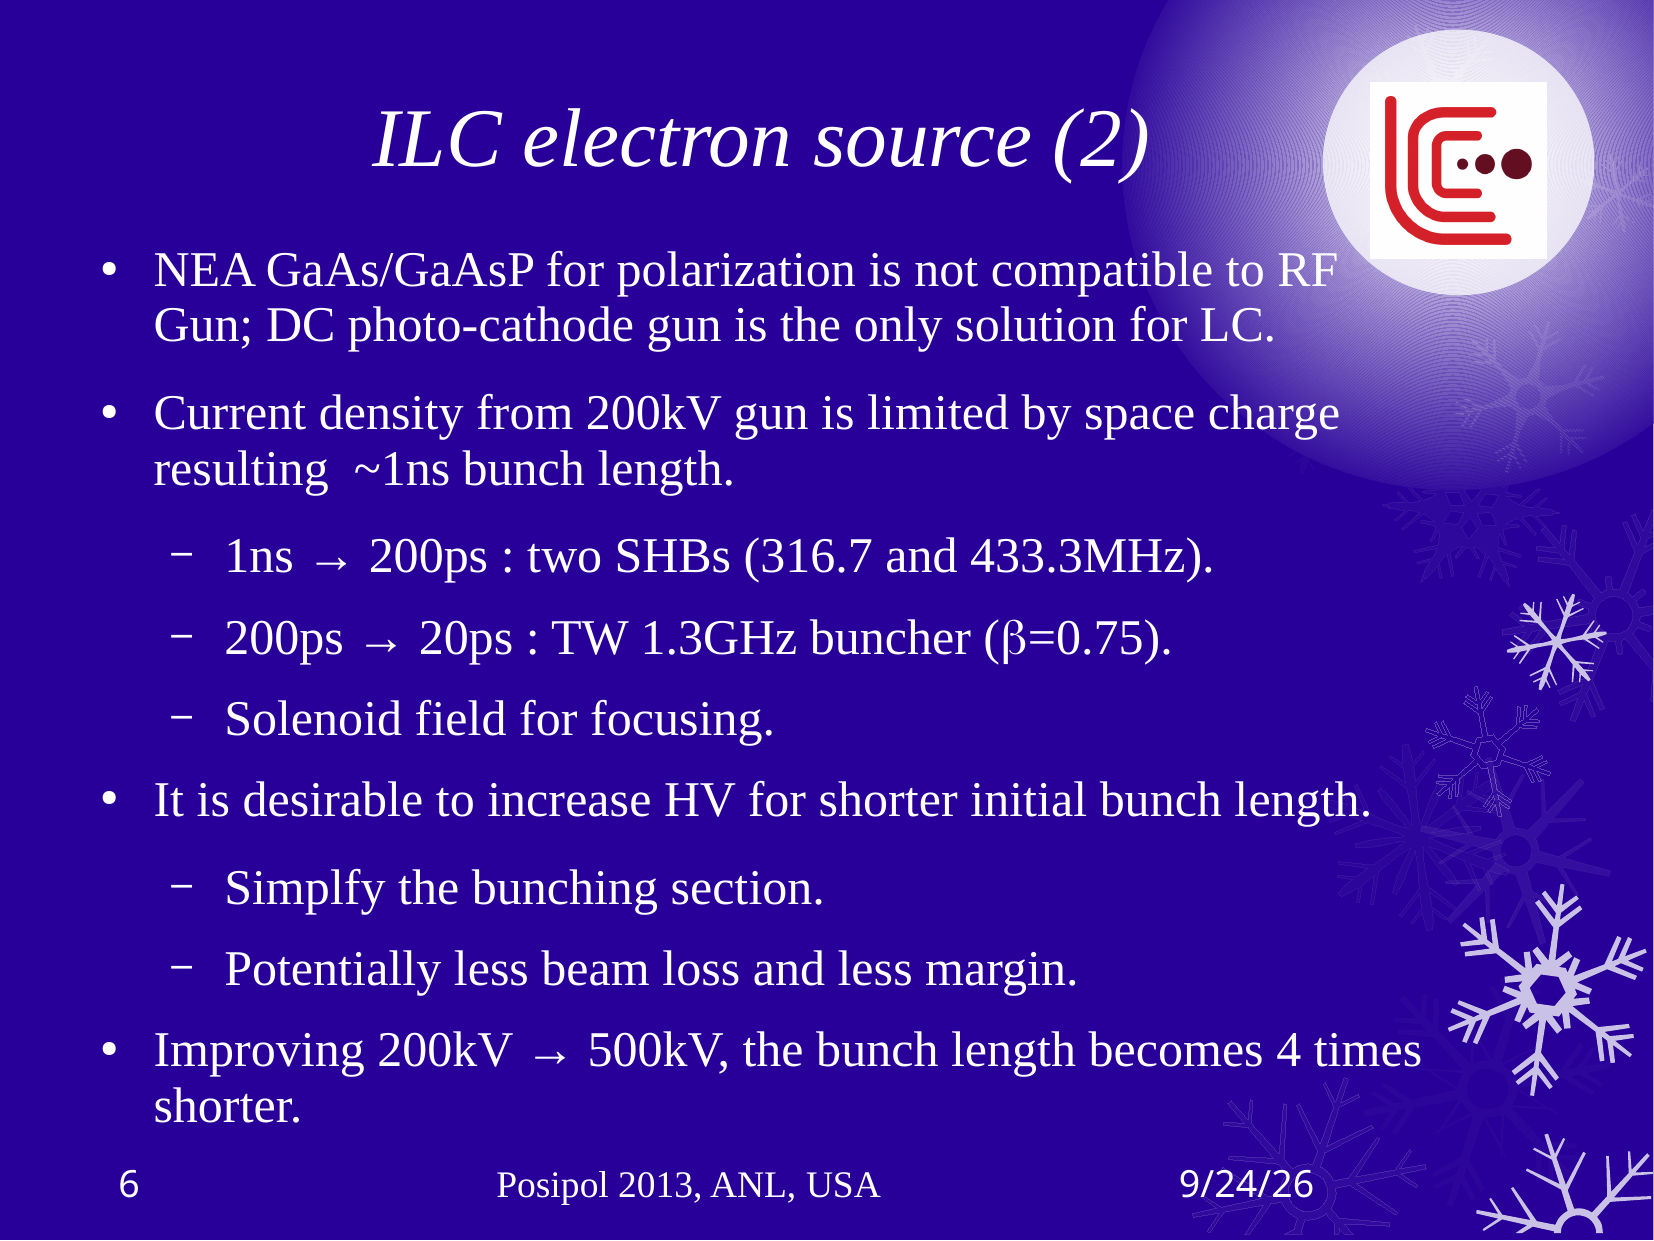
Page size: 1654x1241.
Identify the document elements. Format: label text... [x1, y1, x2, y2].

picture [1406, 82, 1547, 259]
list NEA GaAs/GaAsP for polarization is not compatible to RF Gun; DC photo-cathode gun is the only solution for LC. Current density from 200kV gun is limited by space charge resulting ~1ns bunch length. 1ns → 200ps : two SHBs (316.7 and 433.3MHz). 200ps → 20ps : TW 1.3GHz buncher (b=0.75). Solenoid field for focusing. It is desirable to increase HV for shorter initial bunch length. Simplfy the bunching section. Potentially less beam loss and less margin. Improving 200kV → 500kV, the bunch length becomes 4 times shorter. [82, 242, 1441, 1151]
title ILC electron source (2) [118, 5, 1406, 242]
